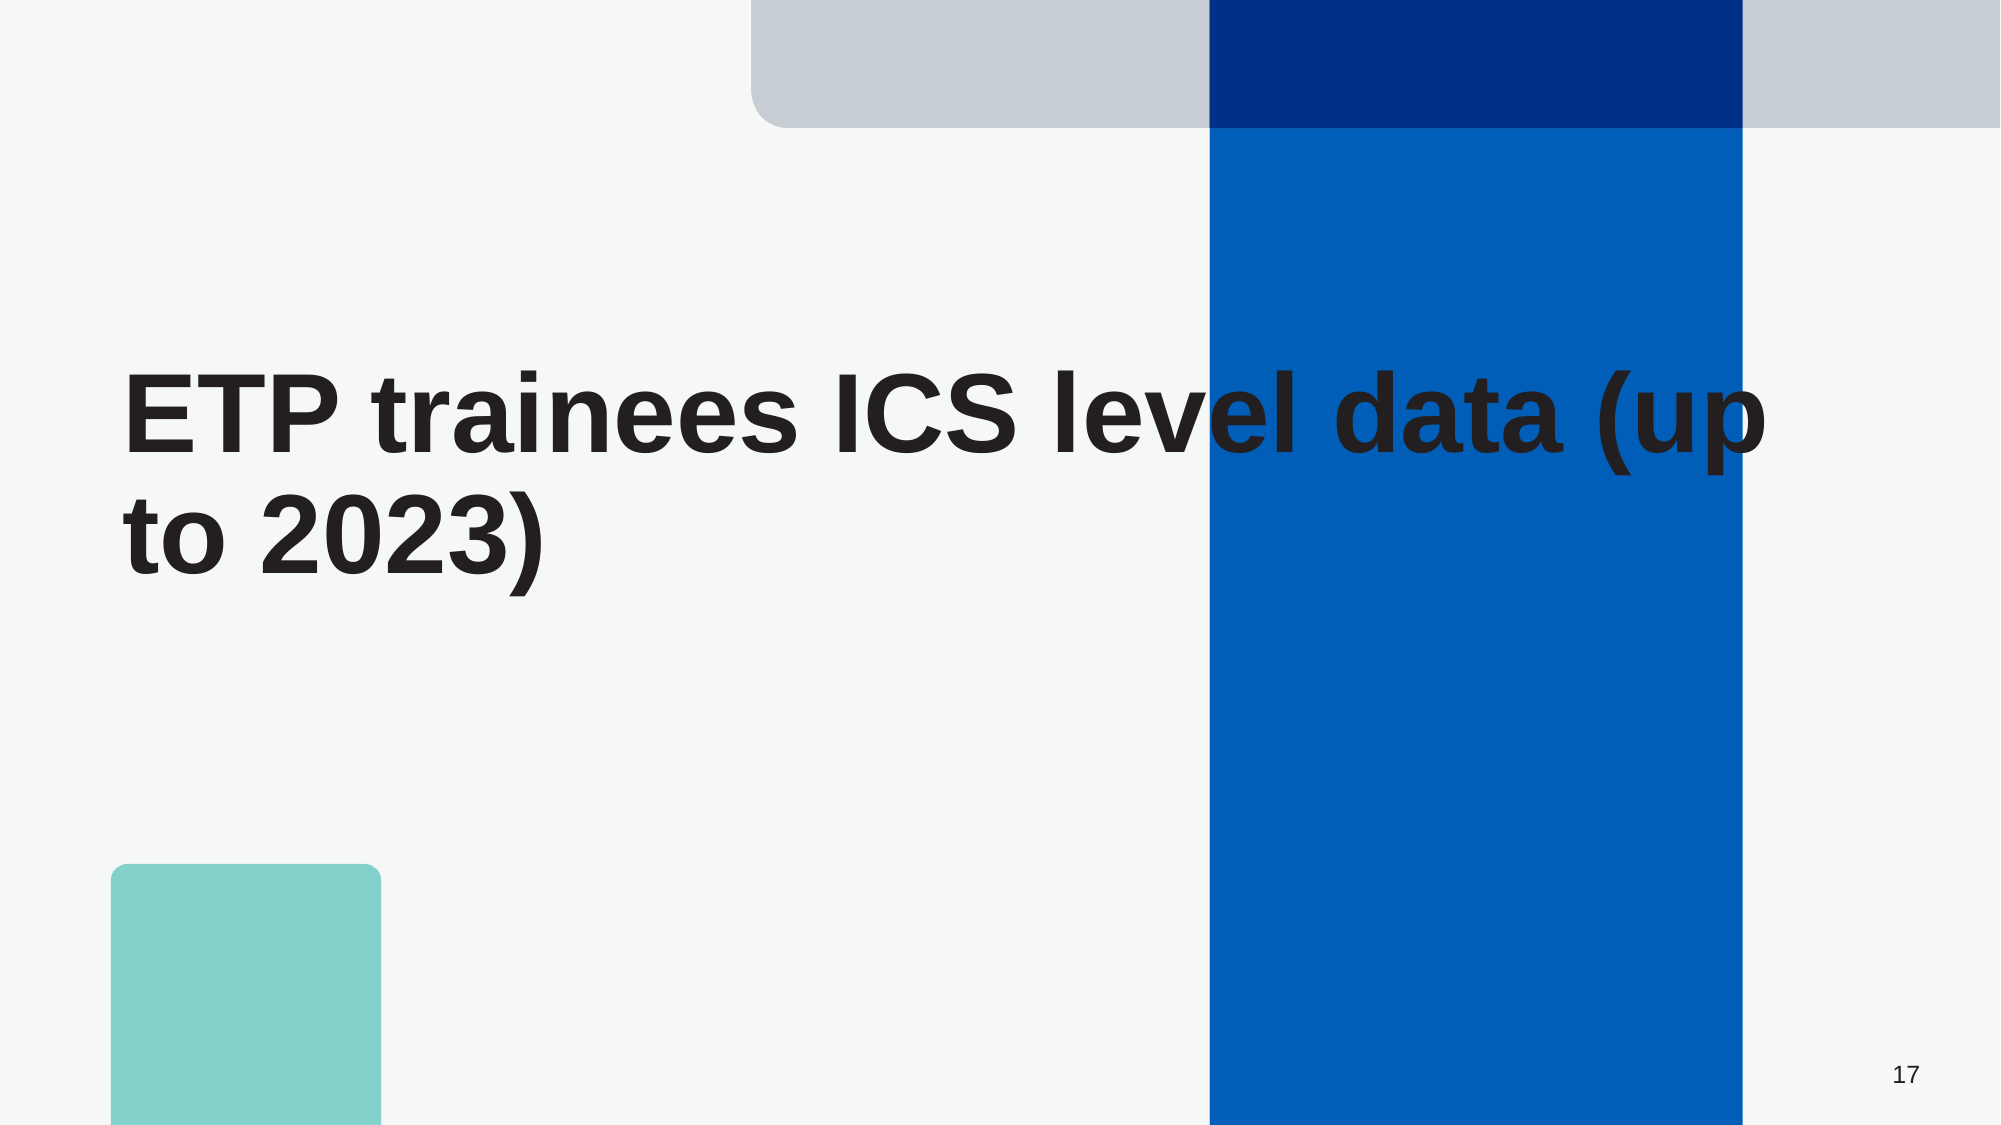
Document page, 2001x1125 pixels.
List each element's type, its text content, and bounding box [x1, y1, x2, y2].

title ETP trainees ICS level data (up to 2023) [122, 355, 961, 573]
